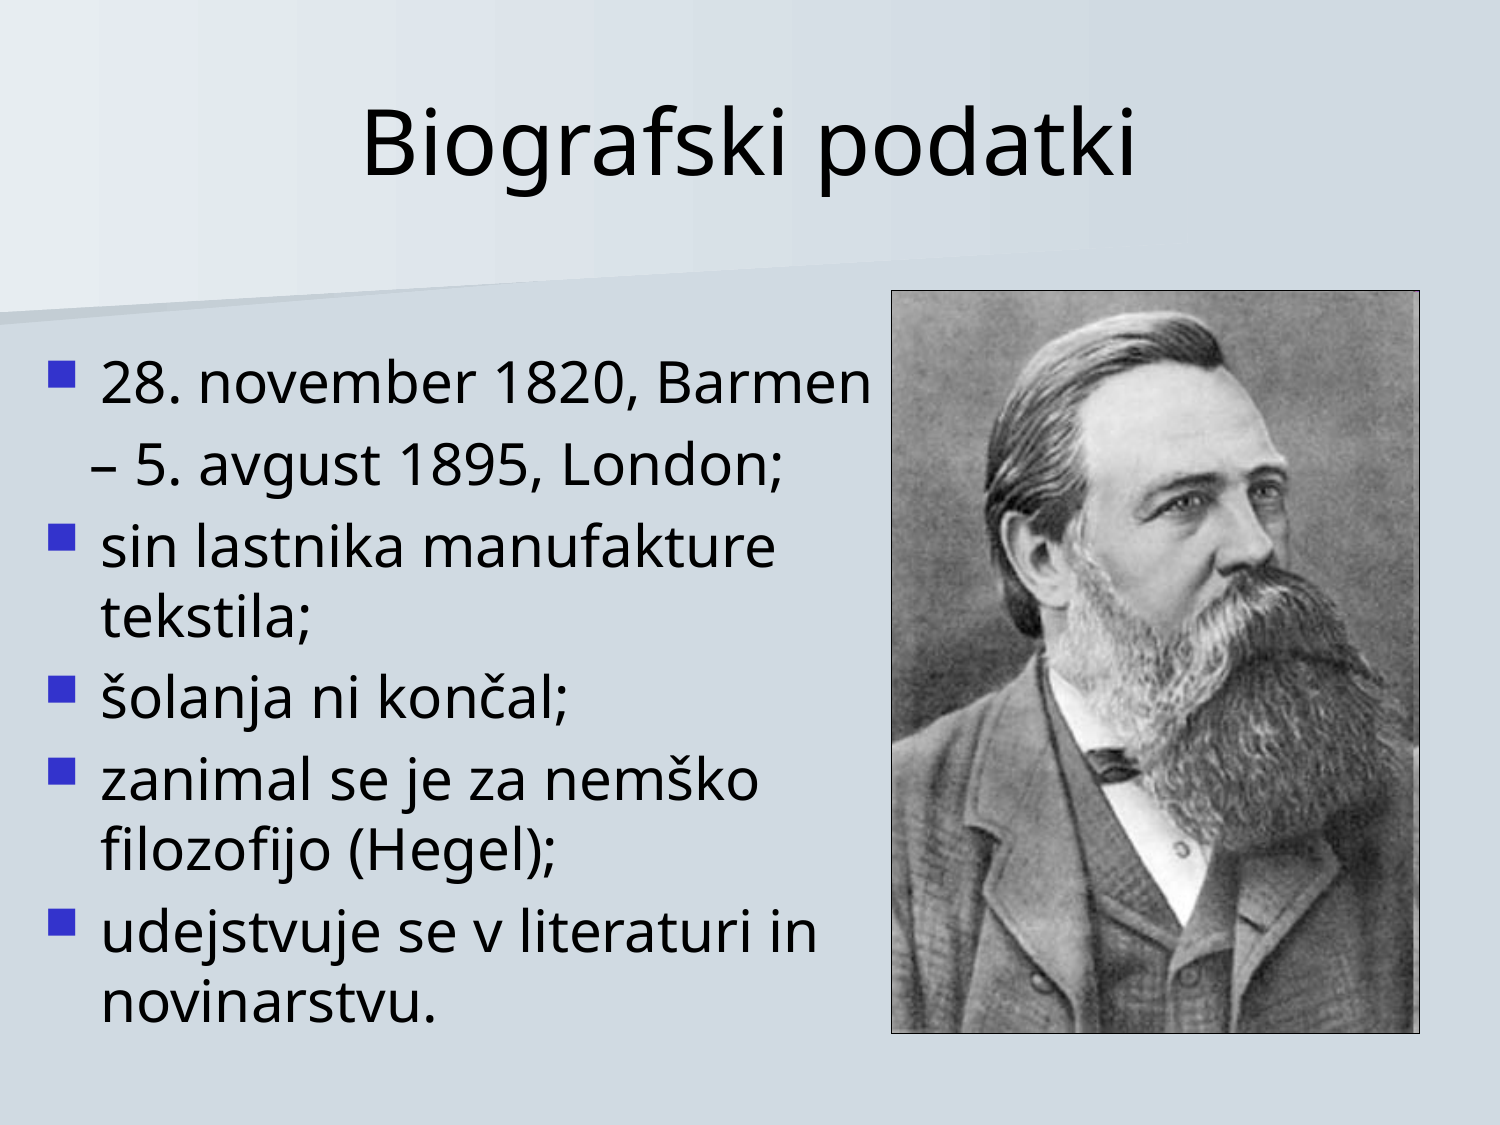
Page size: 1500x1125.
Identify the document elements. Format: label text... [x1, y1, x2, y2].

title Biografski podatki [75, 45, 1425, 233]
list 28. november 1820, Barmen – 5. avgust 1895, London; sin lastnika manufakture tekstila; šolanja ni končal; zanimal se je za nemško filozofijo (Hegel); udejstvuje se v literaturi in novinarstvu. [29, 338, 941, 1076]
picture [891, 290, 1419, 1033]
